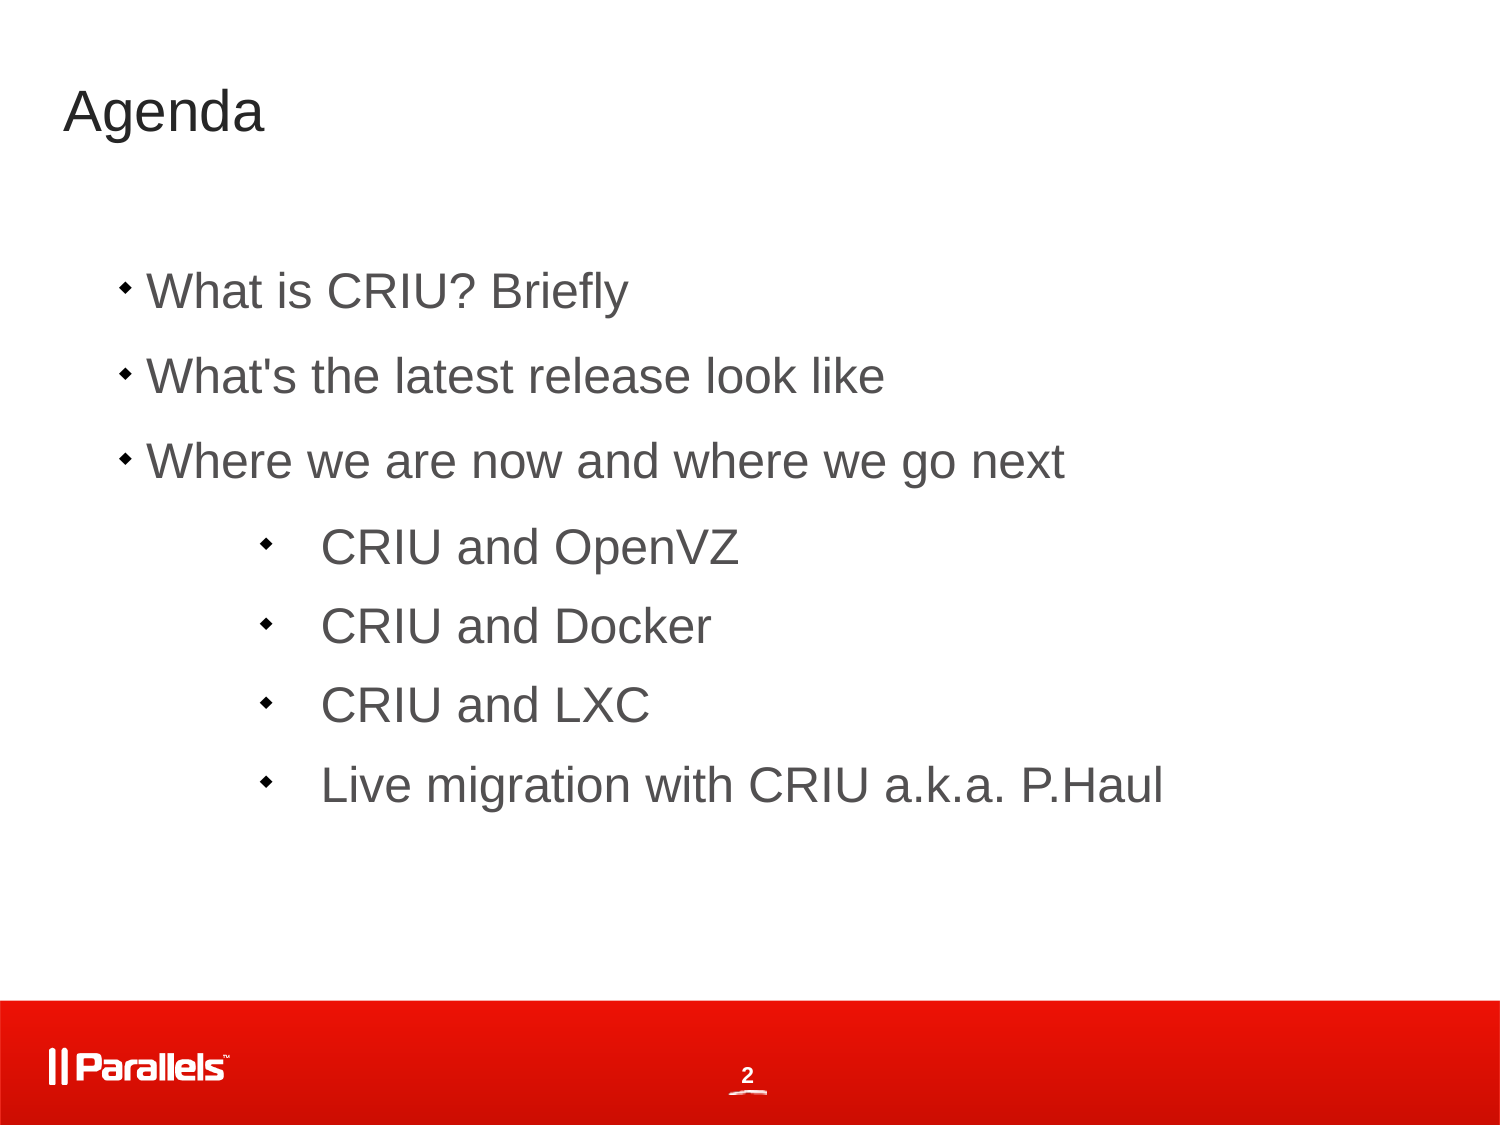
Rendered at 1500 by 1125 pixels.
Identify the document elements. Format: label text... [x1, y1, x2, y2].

picture [727, 1090, 767, 1095]
list What is CRIU? Briefly What's the latest release look like Where we are now and where we go next CRIU and OpenVZ CRIU and Docker CRIU and LXC Live migration with CRIU a.k.a. P.Haul [47, 256, 1452, 1000]
picture [49, 1046, 230, 1085]
title Agenda [48, 10, 1454, 214]
